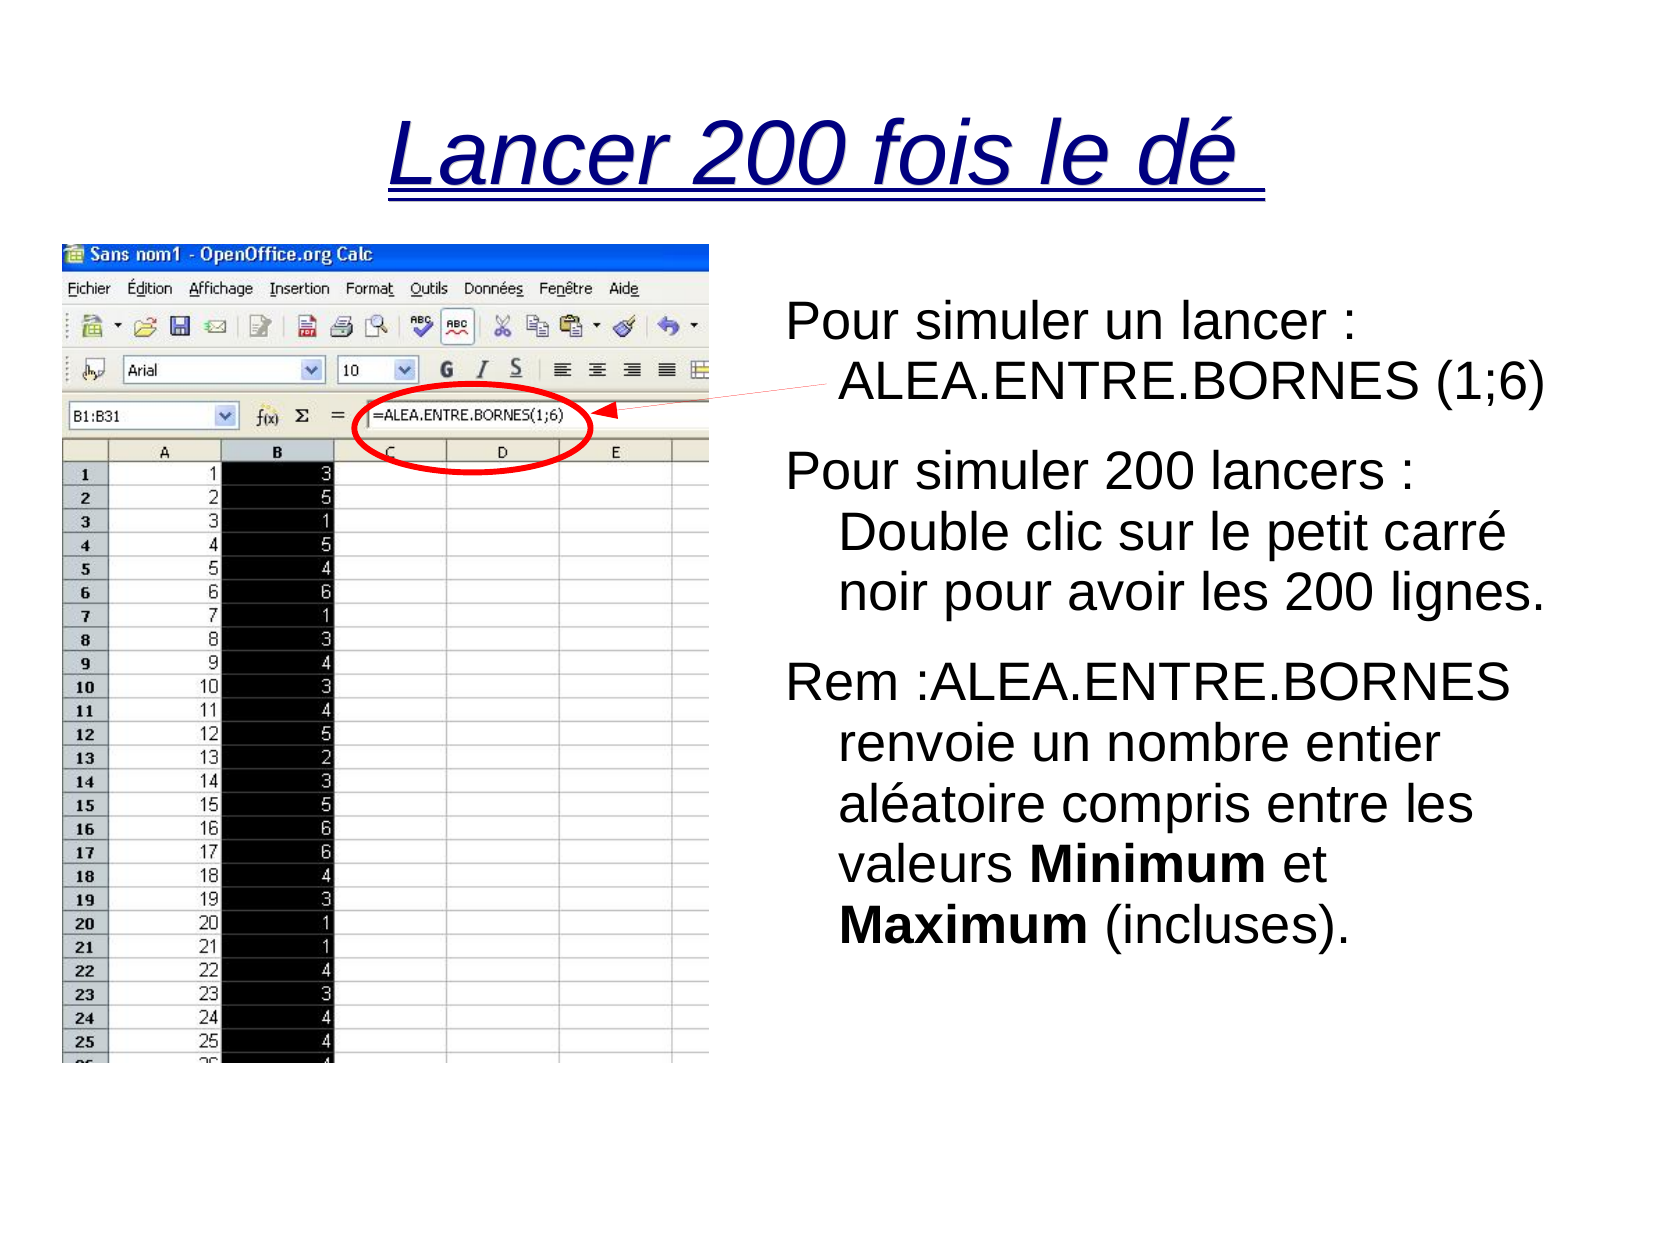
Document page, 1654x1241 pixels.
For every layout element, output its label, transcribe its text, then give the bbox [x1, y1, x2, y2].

picture [62, 244, 709, 1063]
text_box [354, 383, 591, 473]
title Lancer 200 fois le dé [82, 49, 1571, 257]
list Pour simuler un lancer : ALEA.ENTRE.BORNES (1;6) Pour simuler 200 lancers : Double clic sur le petit carré noir pour avoir les 200 lignes. Rem :ALEA.ENTRE.BORNES renvoie un nombre entier aléatoire compris entre les valeurs Minimum et Maximum (incluses). [767, 290, 1572, 1094]
